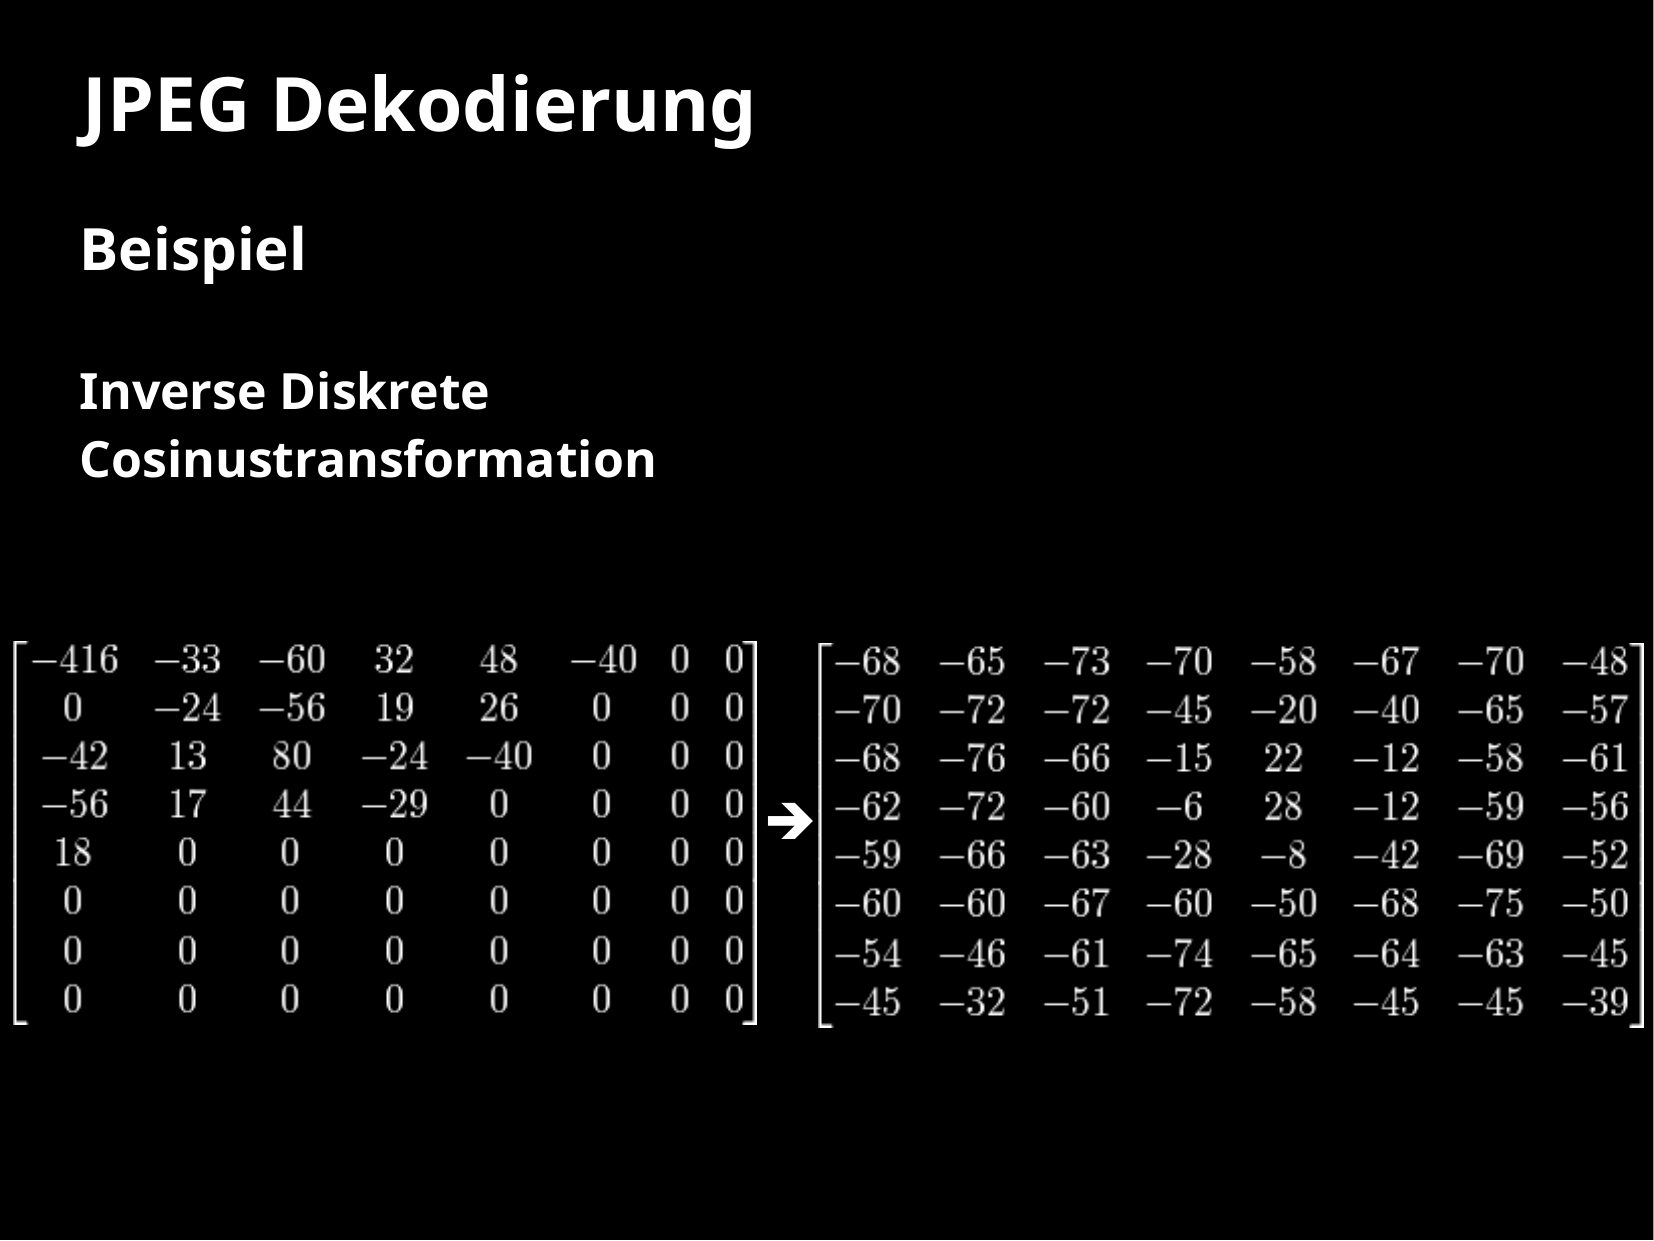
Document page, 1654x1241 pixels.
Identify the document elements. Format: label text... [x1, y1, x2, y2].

picture [13, 641, 757, 1025]
title JPEG Dekodierung [82, 56, 1571, 250]
text_box  [743, 791, 839, 874]
text_box Beispiel Inverse Diskrete Cosinustransformation [59, 194, 741, 533]
picture [818, 643, 1644, 1028]
